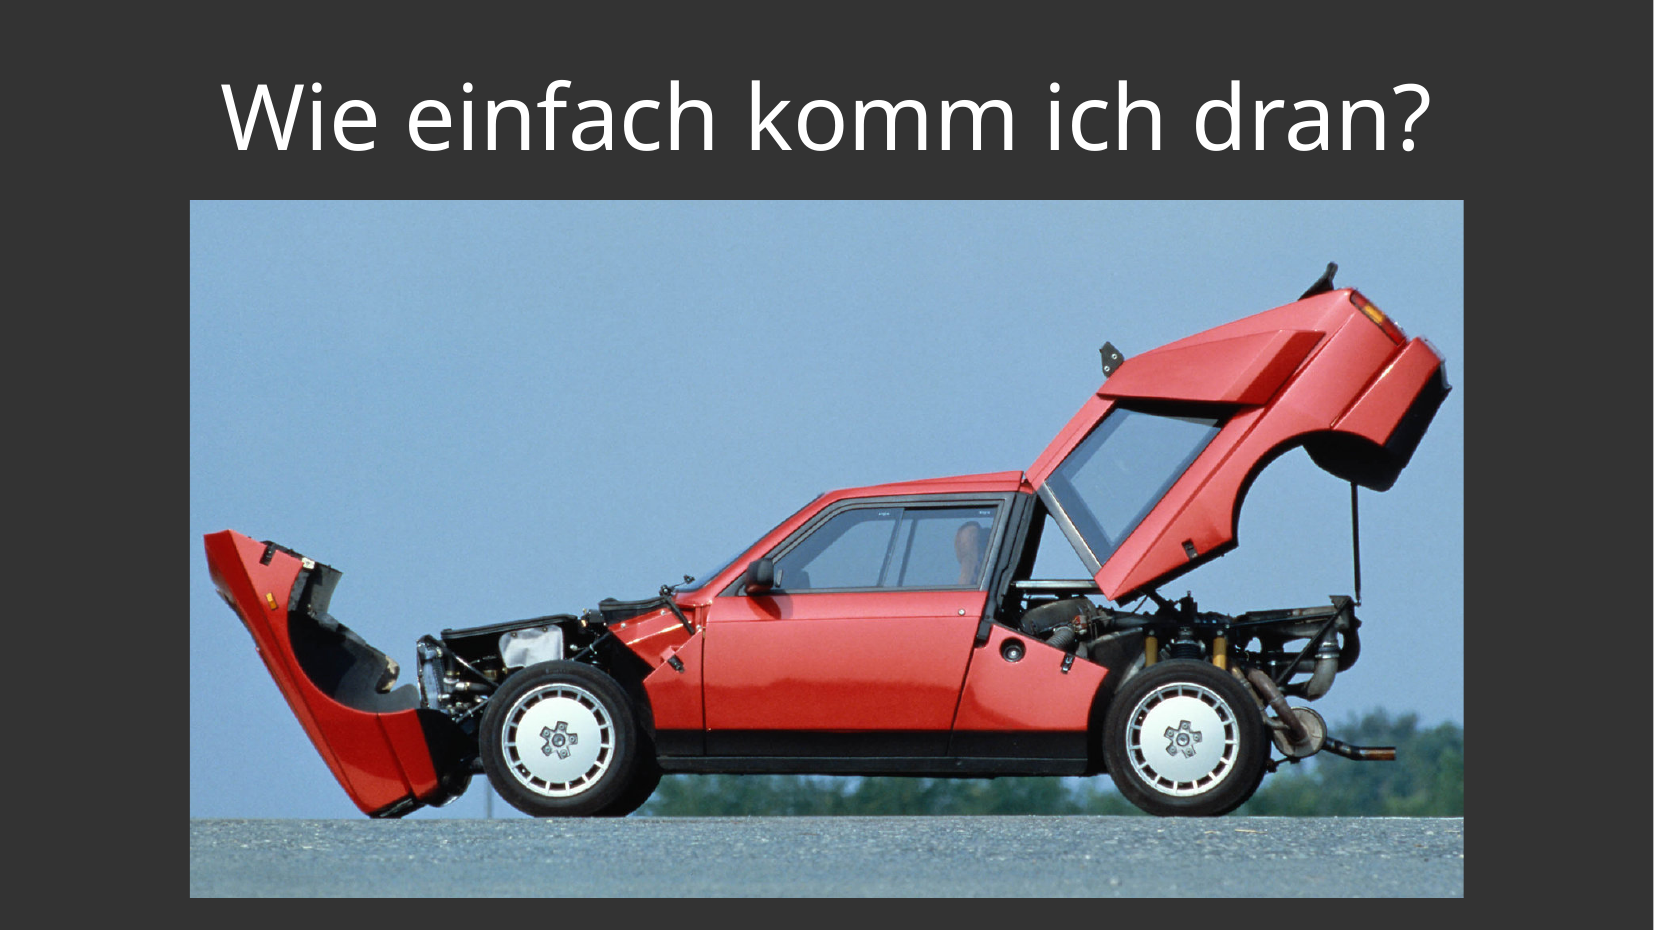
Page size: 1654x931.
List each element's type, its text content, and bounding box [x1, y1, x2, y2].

title Wie einfach komm ich dran? [82, 37, 1571, 193]
picture [189, 200, 1464, 898]
